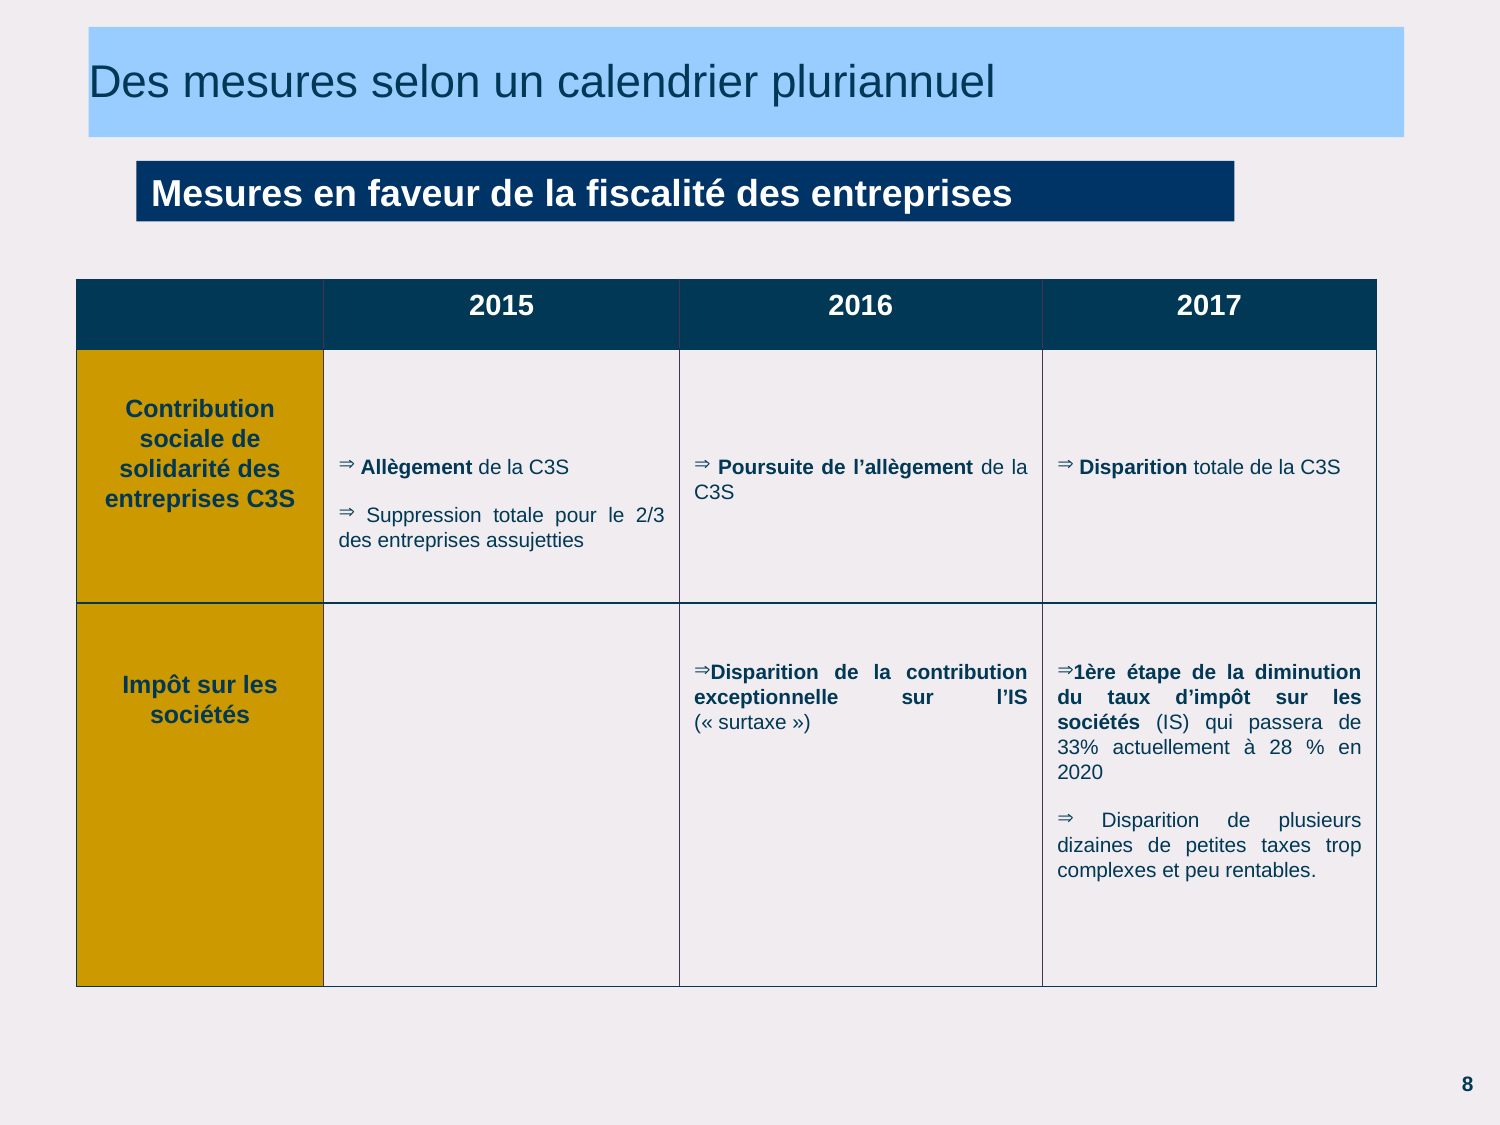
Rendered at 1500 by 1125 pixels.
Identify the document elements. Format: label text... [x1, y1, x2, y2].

text_box Mesures en faveur de la fiscalité des entreprises [136, 160, 1235, 222]
table_header 2015 [324, 280, 679, 348]
table_header [77, 280, 323, 348]
text_box Des mesures selon un calendrier pluriannuel [88, 26, 1405, 138]
table_header 2016 [680, 280, 1042, 348]
table_cell 1ère étape de la diminution du taux d’impôt sur les sociétés (IS) qui passera de 33% actuellement à 28 % en 2020 Disparition de plusieurs dizaines de petites taxes trop complexes et peu rentables. [1043, 604, 1376, 986]
table_cell Disparition totale de la C3S [1043, 350, 1376, 602]
table_cell Allègement de la C3S Suppression totale pour le 2/3 des entreprises assujetties [324, 350, 679, 602]
table_cell Poursuite de l’allègement de la C3S [680, 350, 1042, 602]
picture [695, 462, 710, 468]
table_cell [324, 604, 679, 986]
table_cell Contribution sociale de solidarité des entreprises C3S [77, 350, 323, 602]
picture [695, 668, 710, 674]
table_cell Disparition de la contribution exceptionnelle sur l’IS (« surtaxe ») [680, 604, 1042, 986]
table_cell Impôt sur les sociétés [77, 604, 323, 986]
table_header 2017 [1043, 280, 1376, 348]
